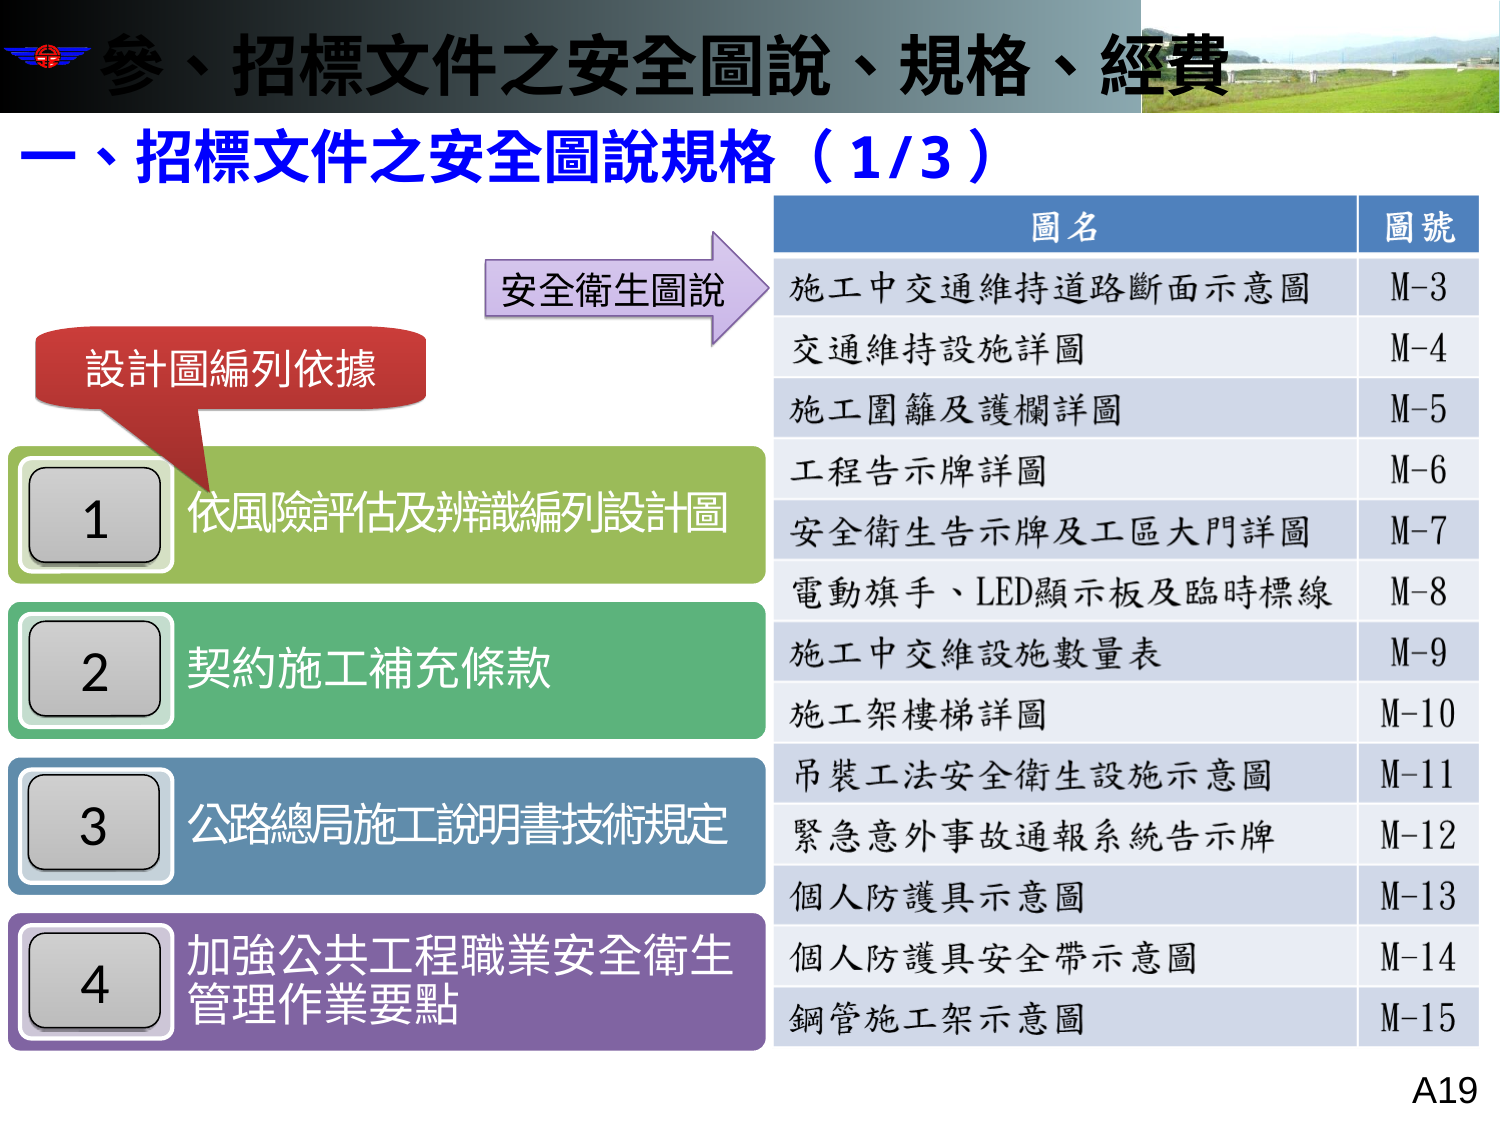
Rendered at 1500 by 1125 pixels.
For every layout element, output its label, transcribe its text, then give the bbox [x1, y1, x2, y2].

text_box [19, 613, 173, 728]
picture [772, 190, 1480, 1063]
text_box 2 [29, 621, 161, 716]
text_box 設計圖編列依據 [35, 326, 426, 493]
picture [1248, 0, 1500, 113]
text_box 一、招標文件之安全圖說規格（1/3） [4, 113, 1259, 208]
text_box 參、招標文件之安全圖說、規格、經費 [0, 0, 1248, 115]
text_box 公路總局施工說明書技術規定 [5, 755, 768, 897]
text_box [19, 925, 173, 1039]
text_box 安全衛生圖說 [485, 231, 770, 344]
text_box A19 [1397, 1058, 1500, 1119]
text_box 1 [29, 467, 161, 563]
text_box 加強公共工程職業安全衛生管理作業要點 [5, 911, 768, 1053]
text_box [19, 458, 173, 572]
text_box [19, 769, 173, 883]
text_box 3 [28, 774, 160, 870]
text_box 依風險評估及辨識編列設計圖 [5, 444, 768, 586]
text_box 契約施工補充條款 [5, 599, 768, 742]
text_box 4 [29, 933, 161, 1028]
